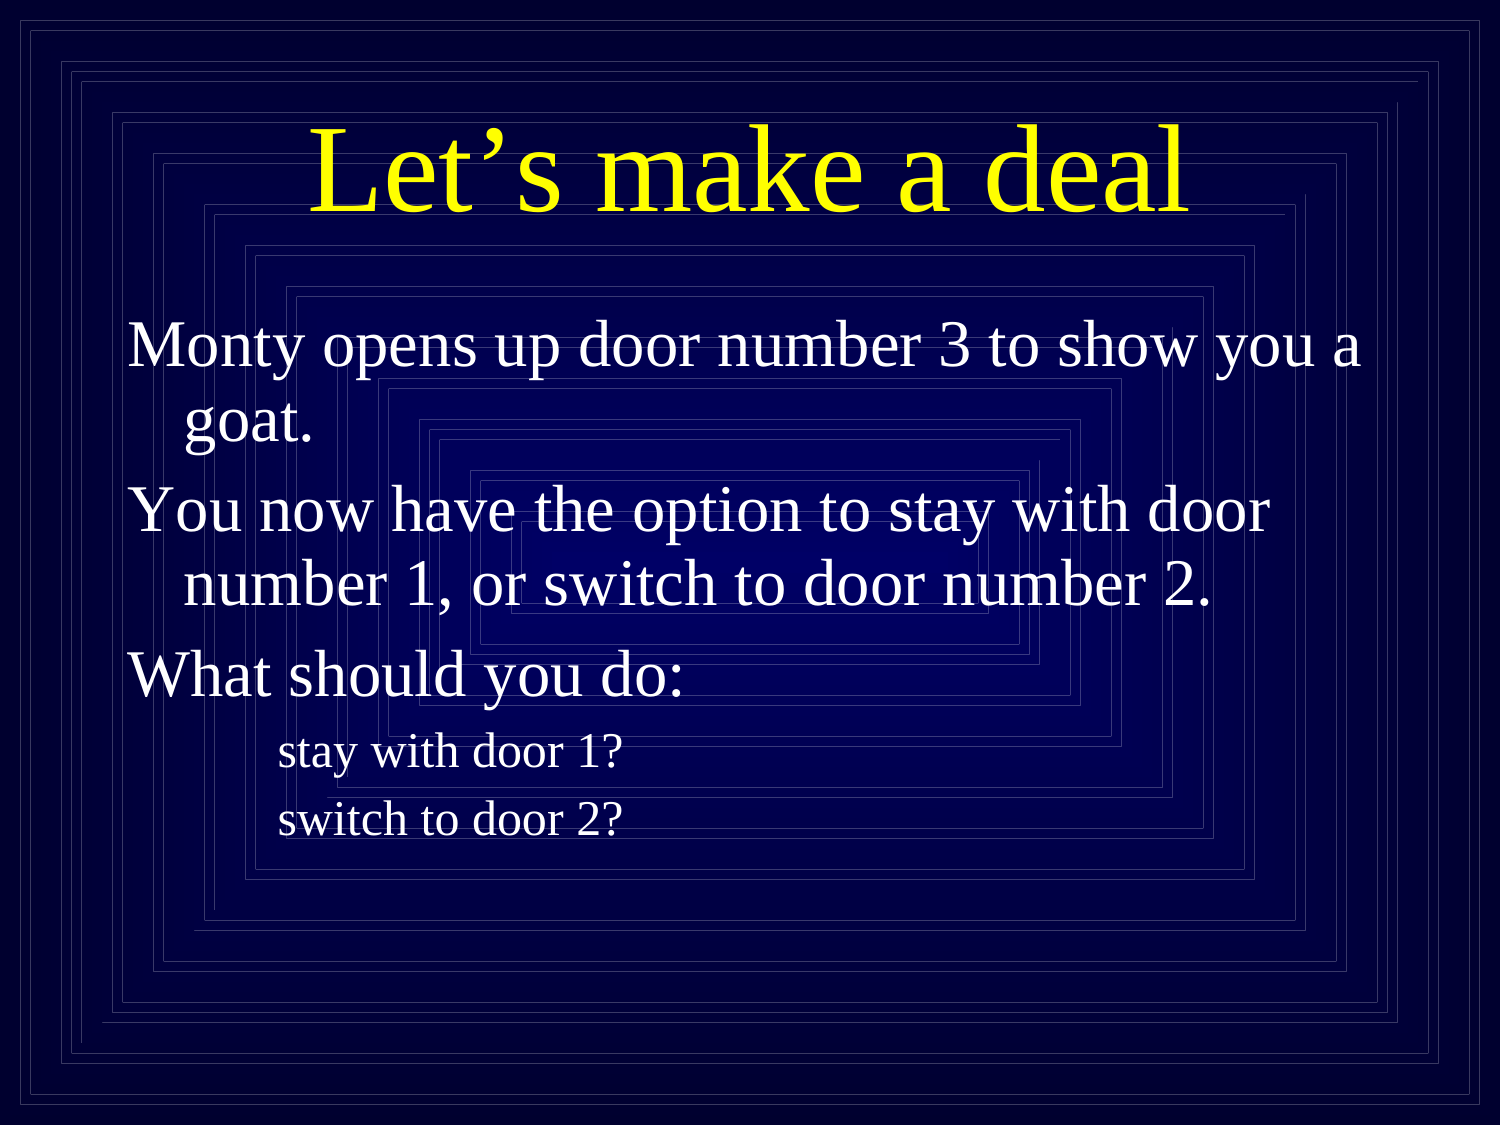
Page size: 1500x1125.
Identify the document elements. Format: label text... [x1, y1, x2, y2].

list Monty opens up door number 3 to show you a goat. You now have the option to stay with door number 1, or switch to door number 2. What should you do: stay with door 1? switch to door 2? [112, 299, 1423, 1013]
title Let’s make a deal [112, 86, 1388, 252]
